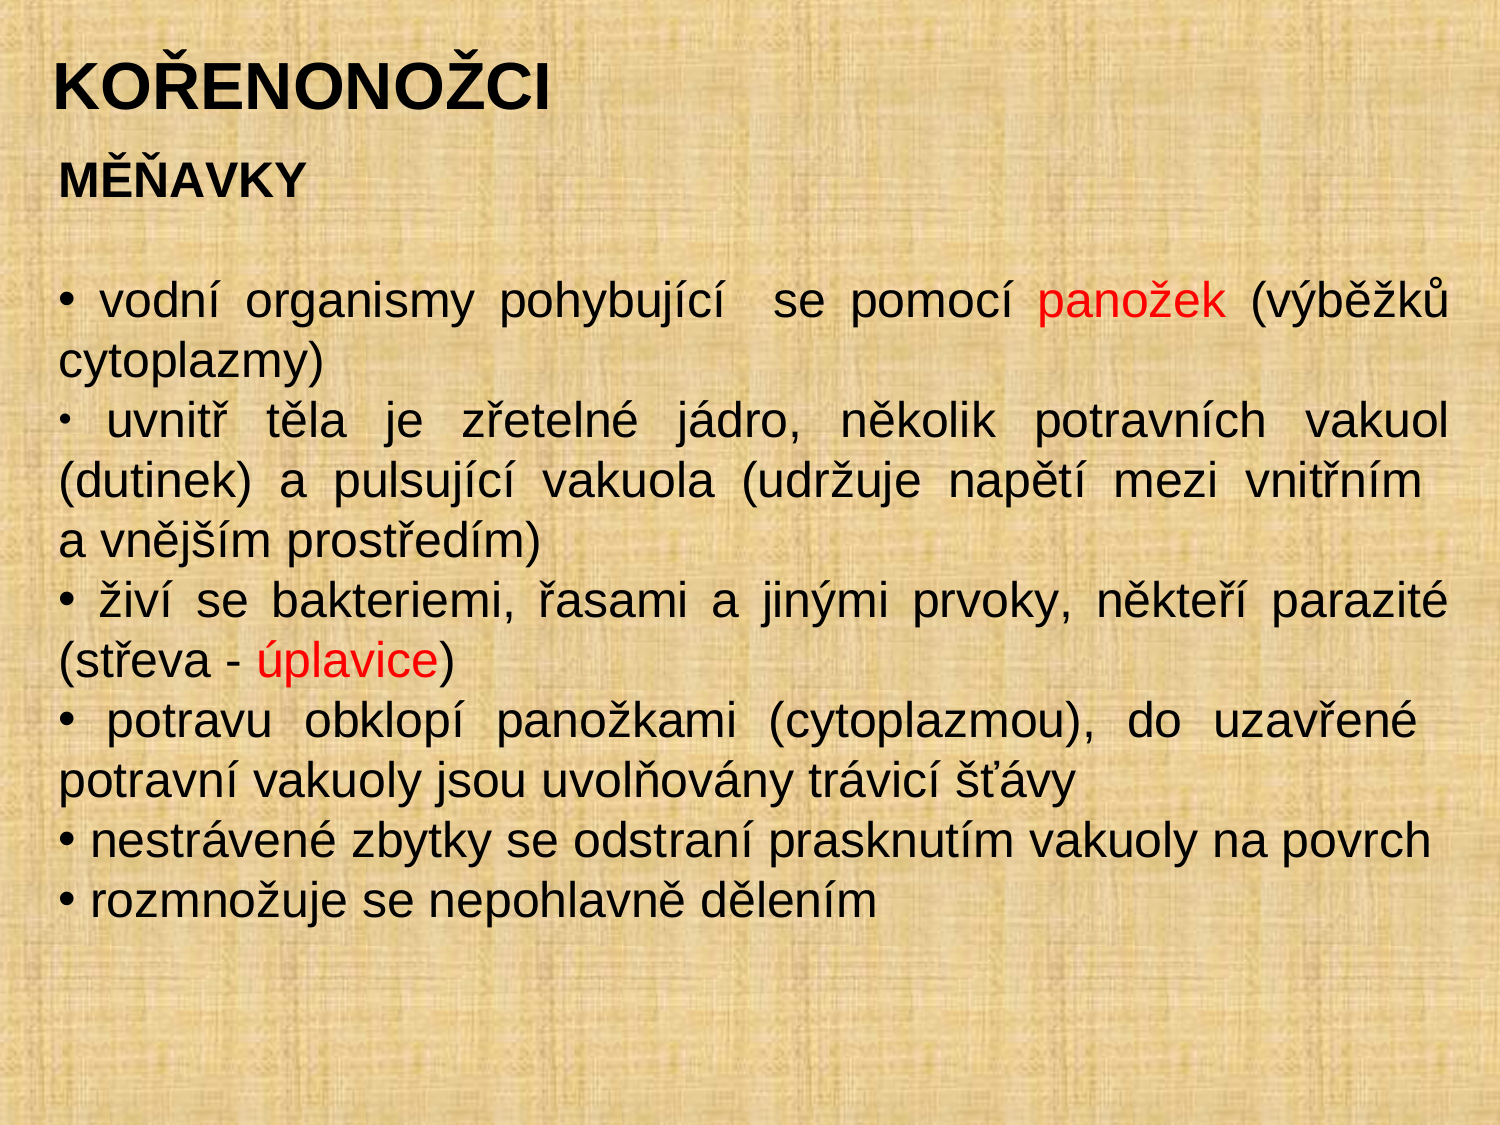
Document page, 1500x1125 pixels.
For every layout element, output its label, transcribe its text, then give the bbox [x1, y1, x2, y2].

picture [0, 0, 1500, 1125]
text_box MĚŇAVKY vodní organismy pohybující se pomocí panožek (výběžků cytoplazmy) uvnitř těla je zřetelné jádro, několik potravních vakuol (dutinek) a pulsující vakuola (udržuje napětí mezi vnitřním a vnějším prostředím) živí se bakteriemi, řasami a jinými prvoky, někteří parazité (střeva - úplavice) potravu obklopí panožkami (cytoplazmou), do uzavřené potravní vakuoly jsou uvolňovány trávicí šťávy nestrávené zbytky se odstraní prasknutím vakuoly na povrch rozmnožuje se nepohlavně dělením [43, 140, 1465, 936]
text_box KOŘENONOŽCI [37, 35, 569, 131]
